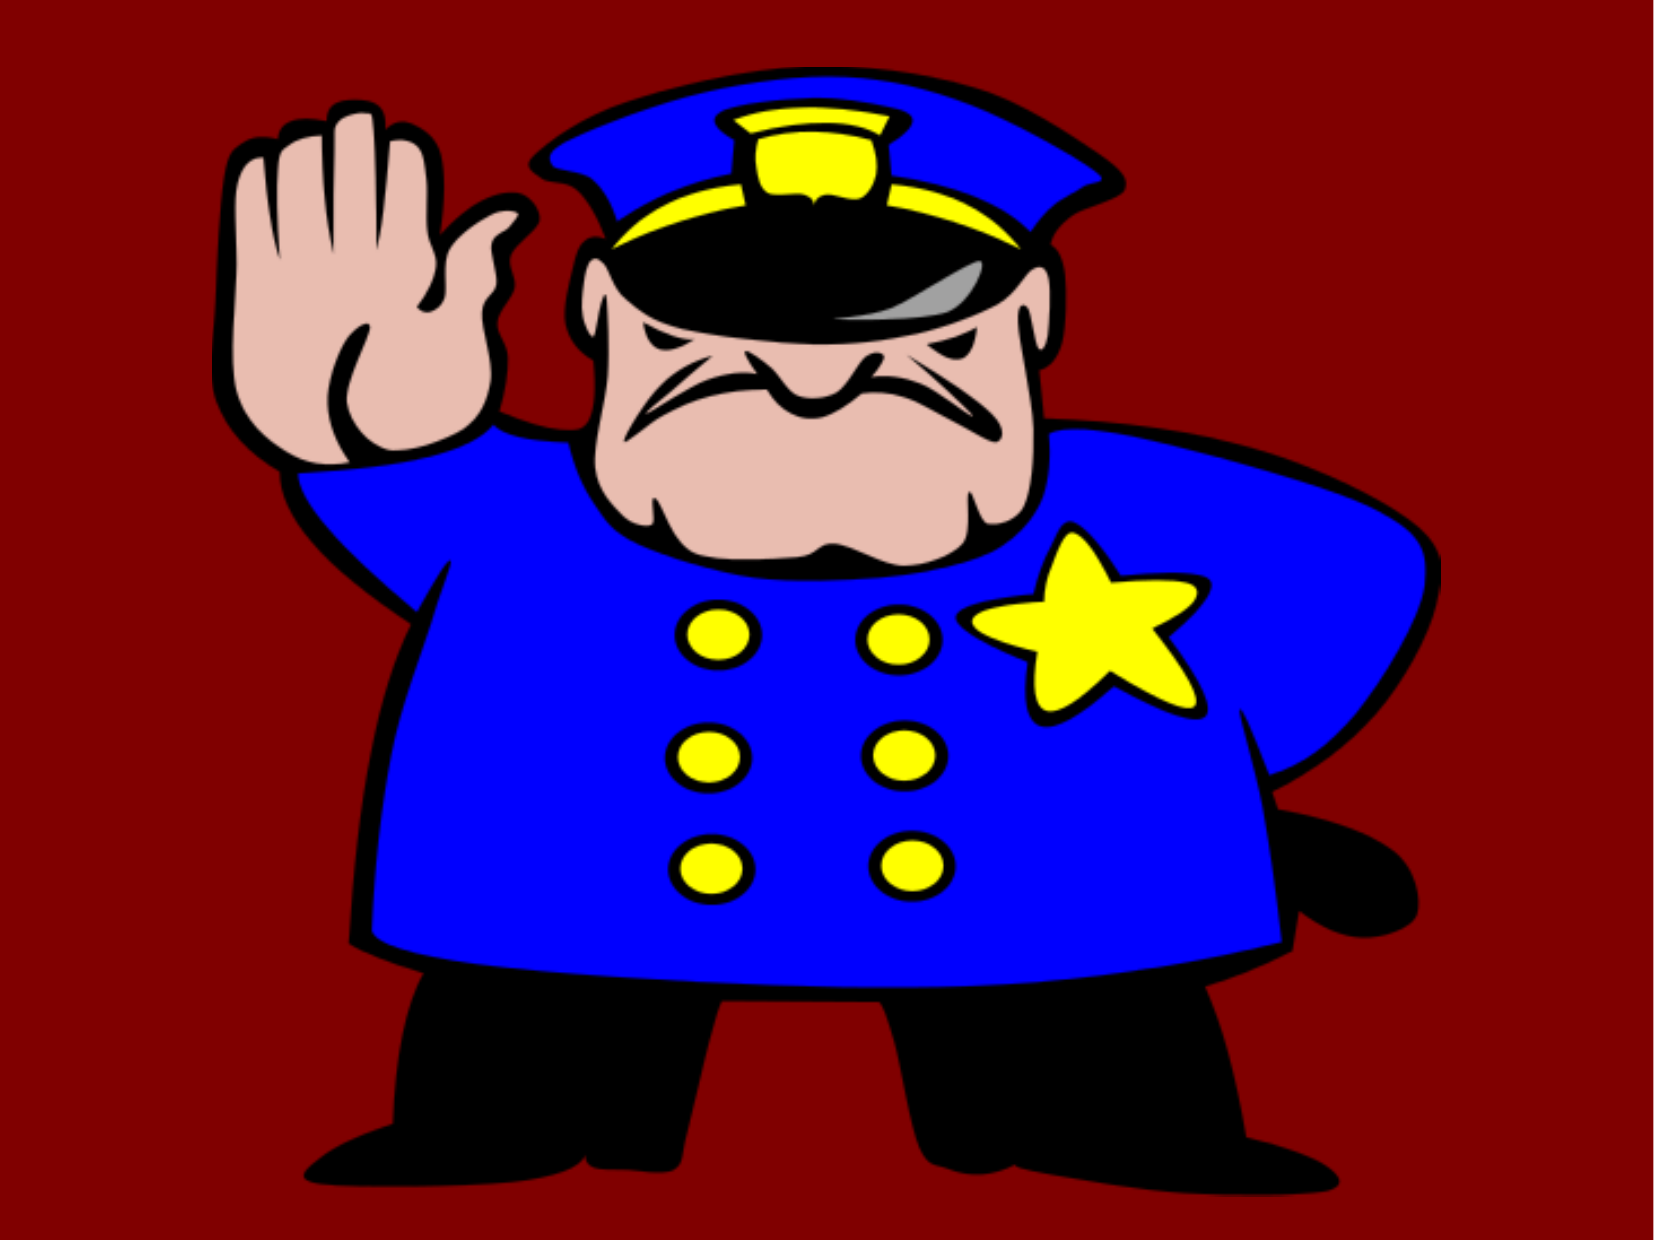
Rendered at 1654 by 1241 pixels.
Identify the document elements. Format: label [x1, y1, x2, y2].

picture [212, 67, 1441, 1197]
